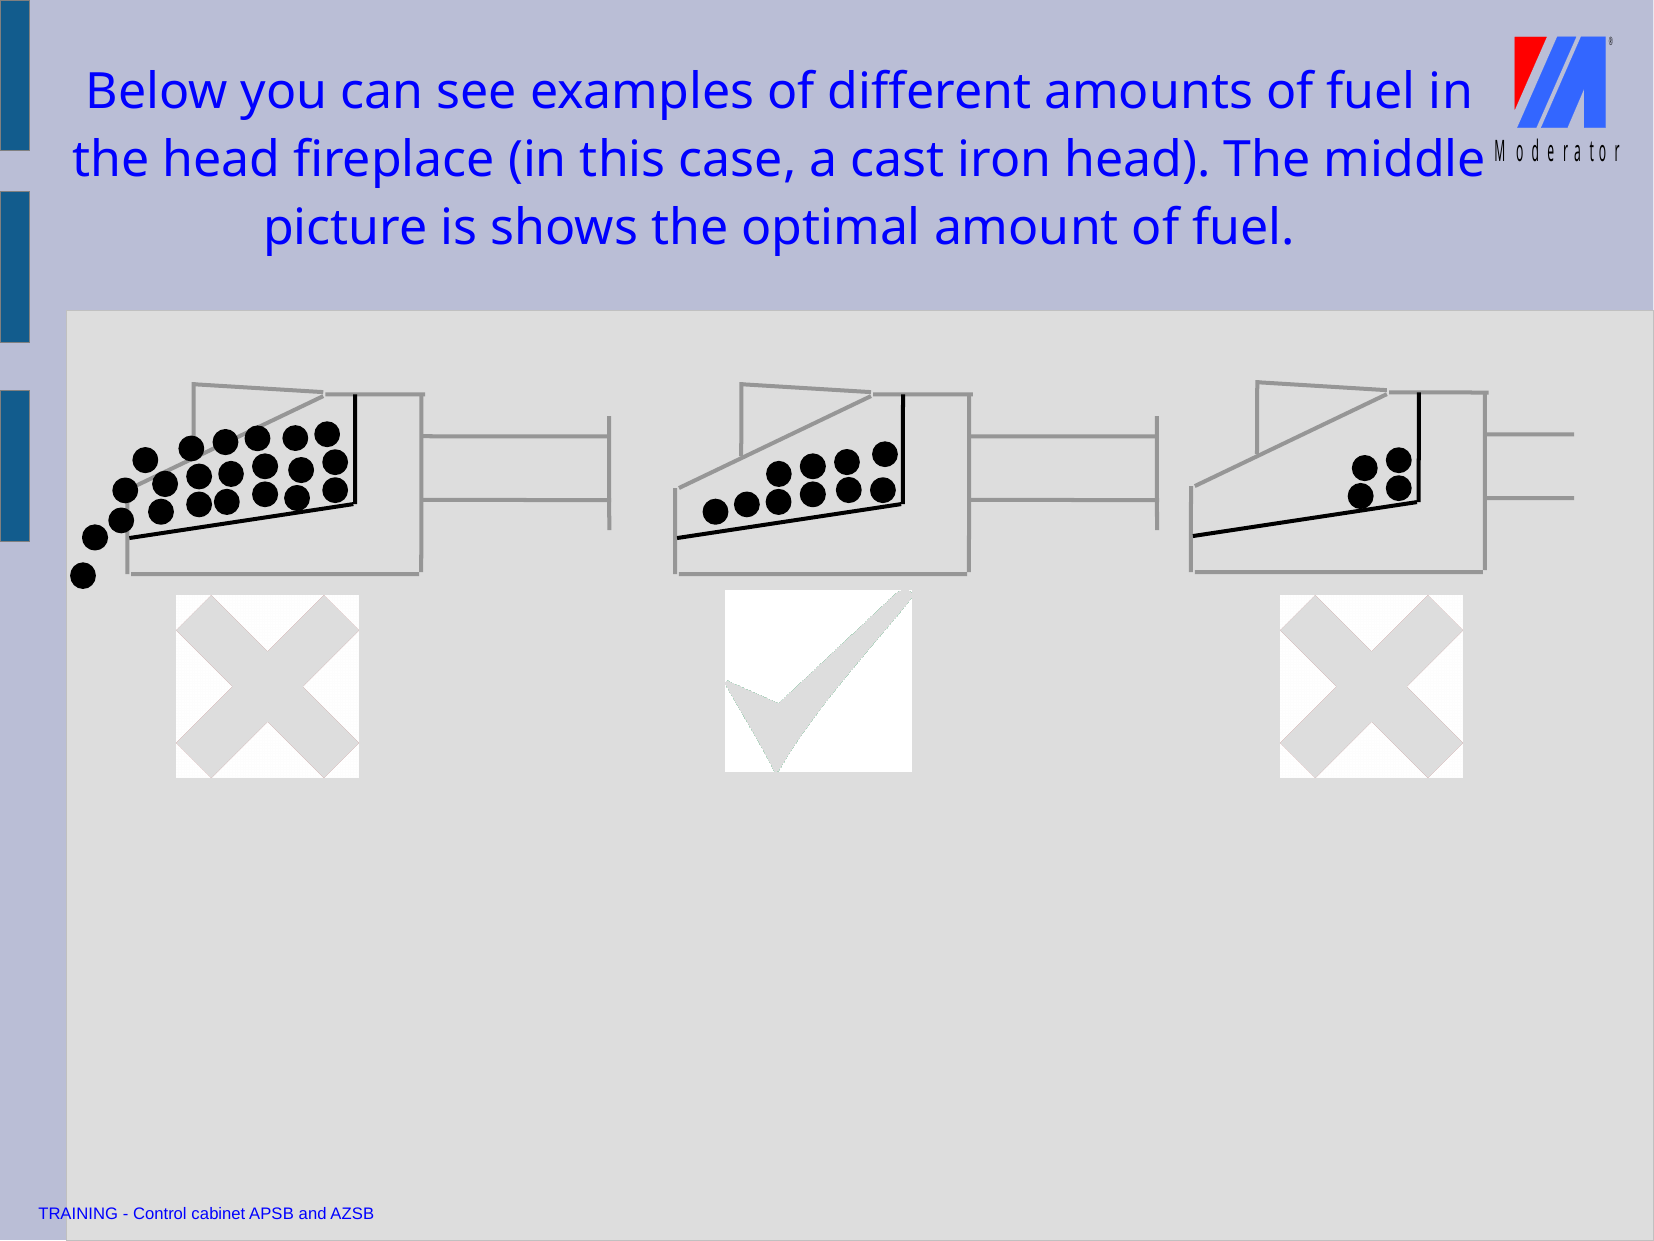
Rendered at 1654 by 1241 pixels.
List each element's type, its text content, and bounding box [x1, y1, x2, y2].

text_box TRAINING - Control cabinet APSB and AZSB [23, 1197, 1134, 1231]
picture [0, 377, 1575, 778]
picture [1492, 33, 1635, 167]
text_box Below you can see examples of different amounts of fuel in the head fireplace (in this case, a cast iron head). The middle picture is shows the optimal amount of fuel. [35, 47, 1524, 243]
